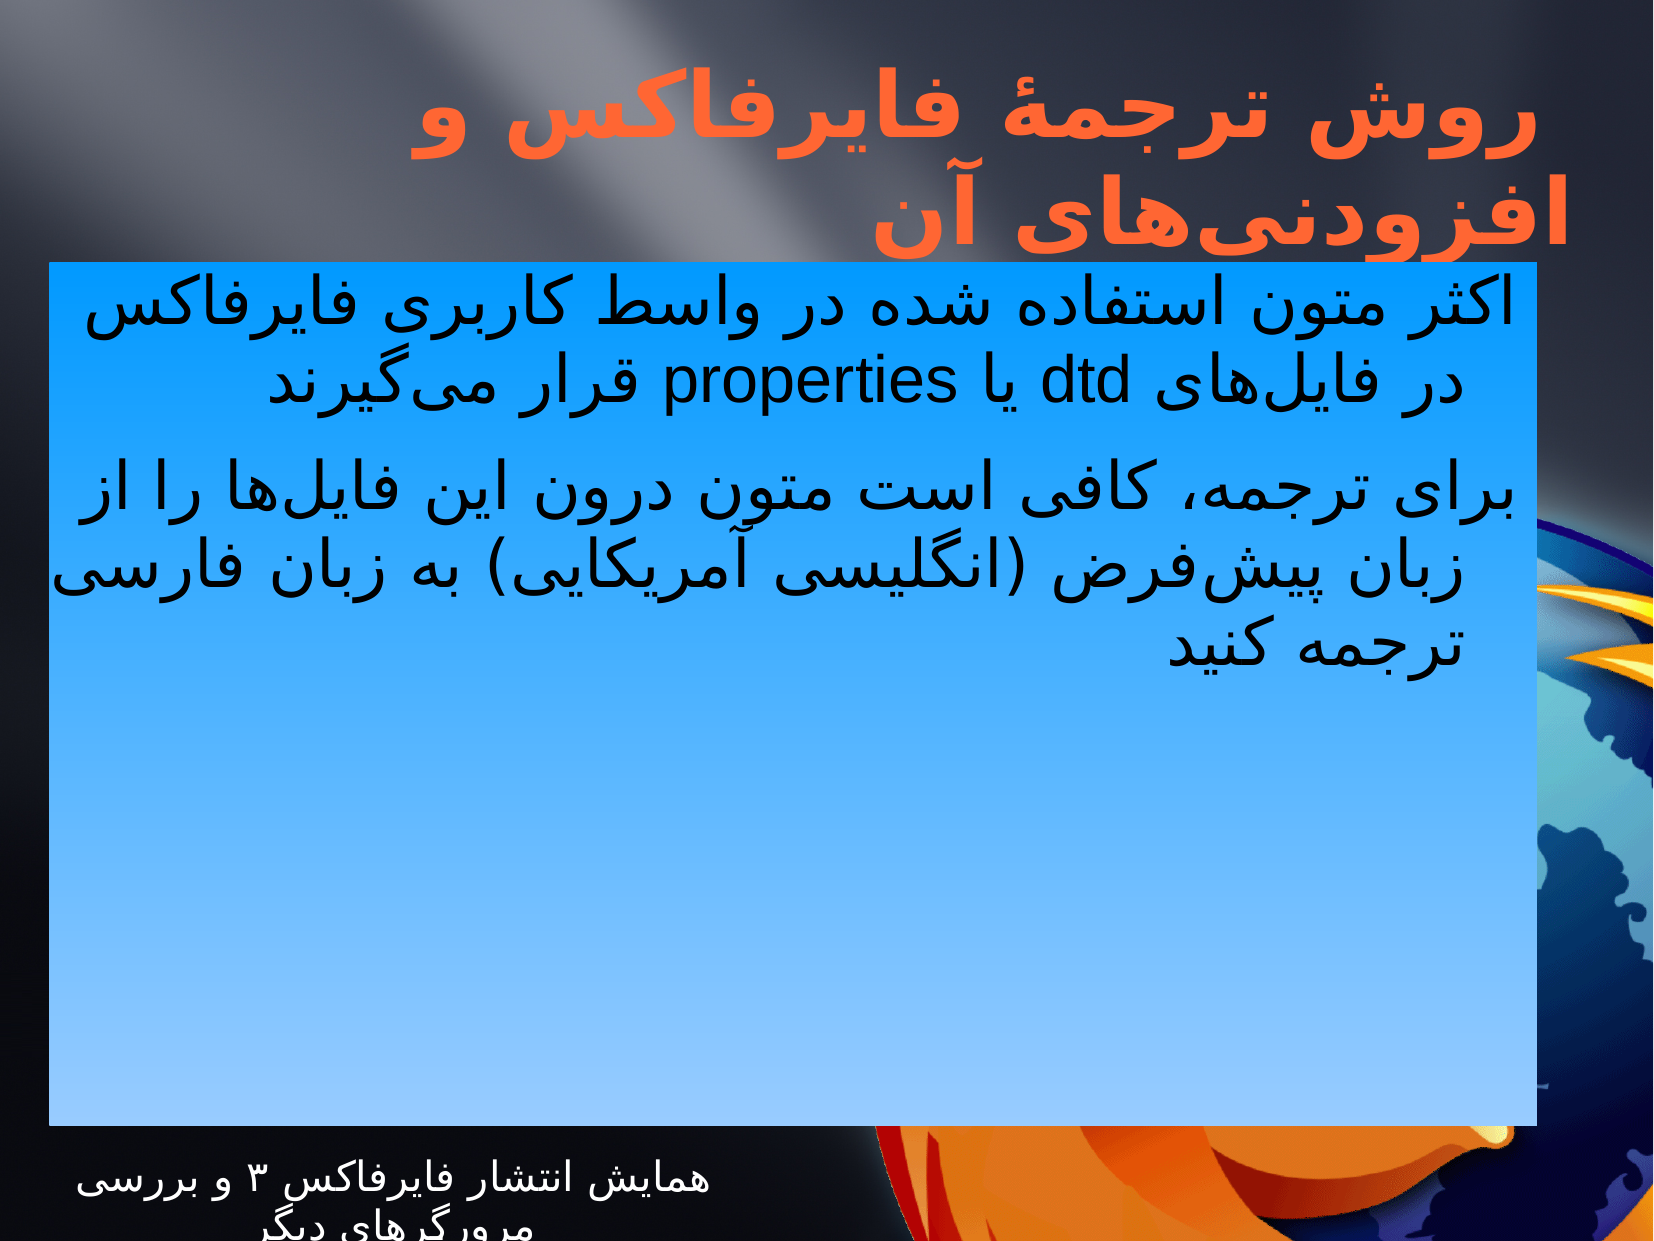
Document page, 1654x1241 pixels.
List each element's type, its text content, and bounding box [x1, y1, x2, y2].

picture [521, 1231, 528, 1237]
list اکثر متون استفاده شده در واسط کاربری فایرفاکس در فایل‌های dtd یا properties قرار می‌گیرند برای ترجمه، کافی است متون درون این فایل‌ها را از زبان پیش‌فرض (انگلیسی آمریکایی) به زبان فارسی ترجمه کنید [49, 262, 1537, 1126]
title روش ترجمهٔ فایرفاکس و افزودنی‌های آن [149, 55, 1575, 263]
picture [0, 0, 1654, 1241]
